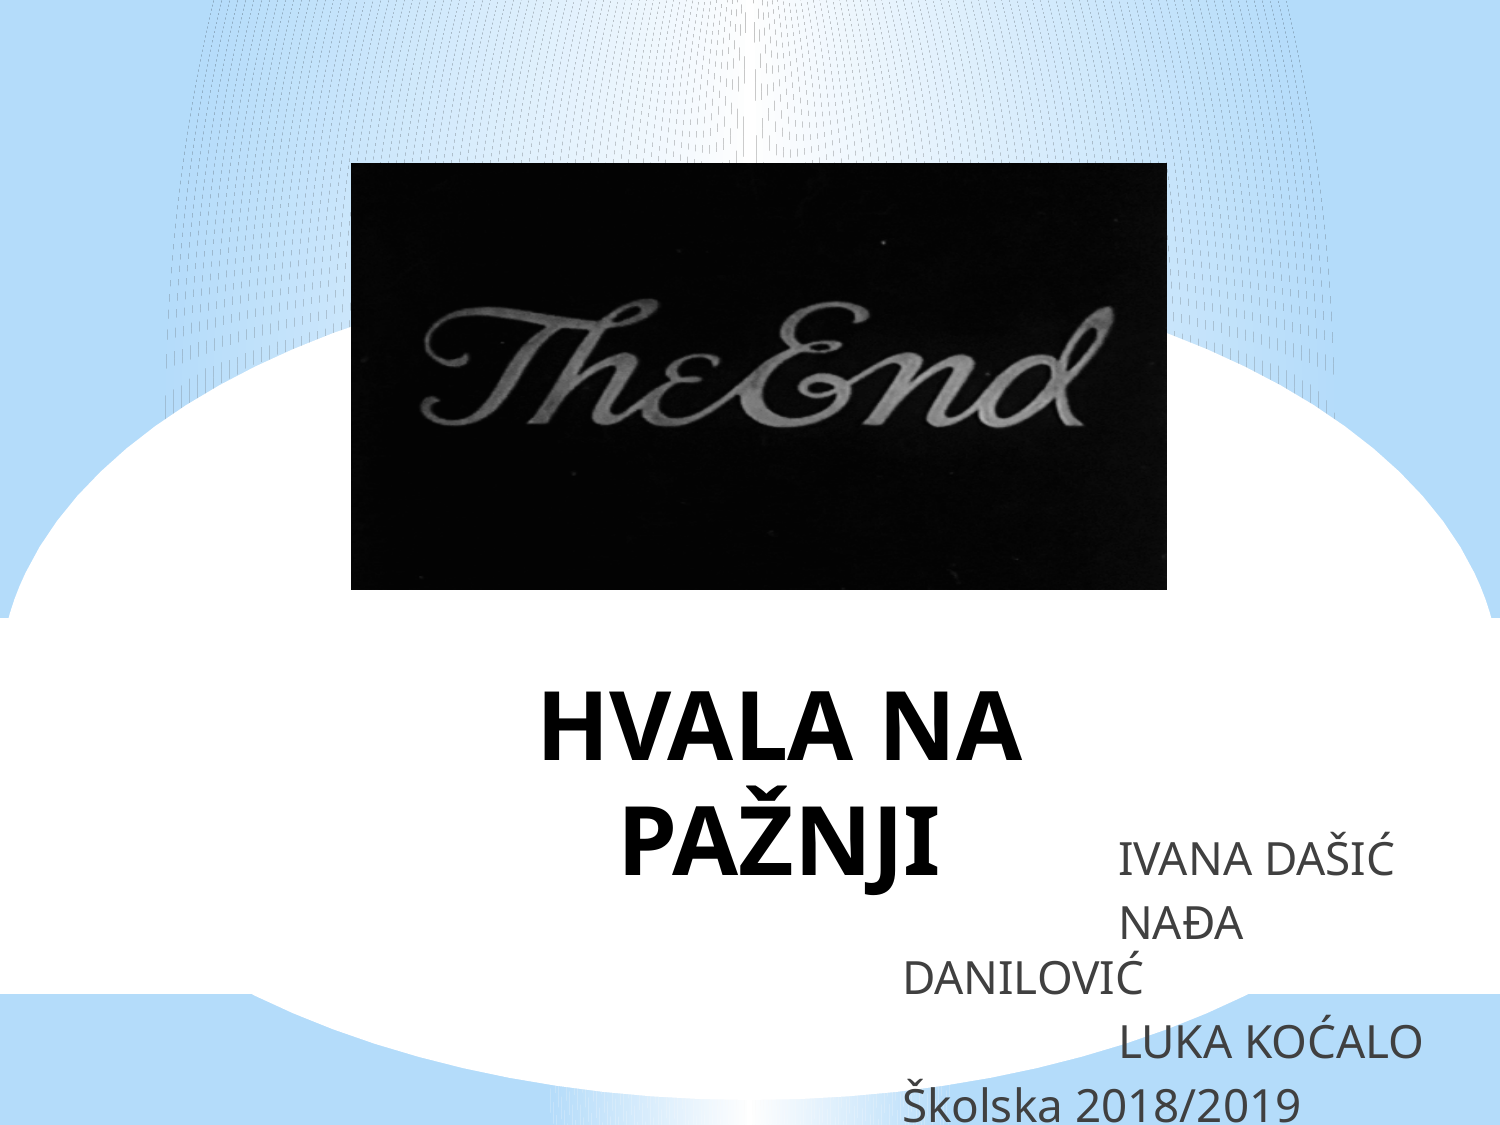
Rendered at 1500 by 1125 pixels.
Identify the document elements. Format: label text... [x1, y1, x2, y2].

list IVANA DAŠIĆ NAĐA DANILOVIĆ LUKA KOĆALO Školska 2018/2019 VII1 [879, 822, 1459, 1097]
picture [351, 163, 1167, 590]
title HVALA NA PAŽNJI [371, 656, 1188, 740]
